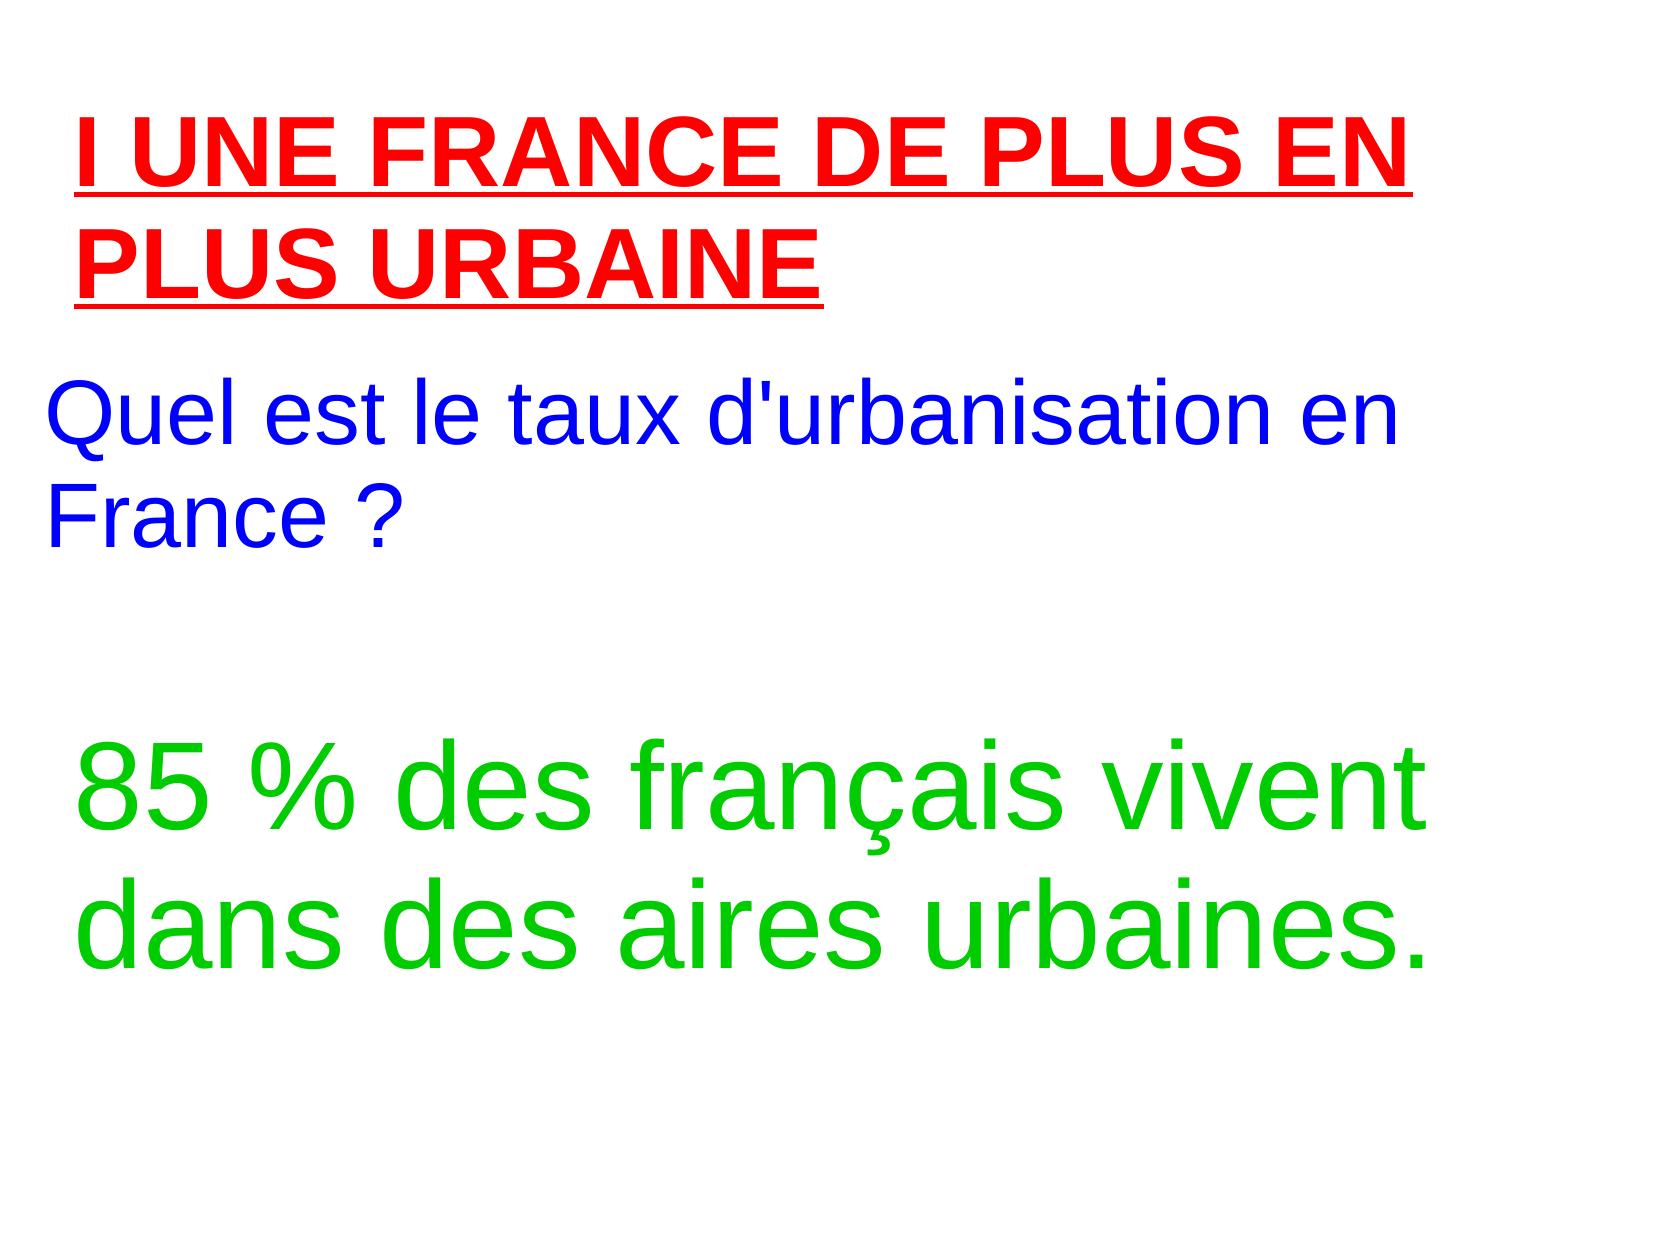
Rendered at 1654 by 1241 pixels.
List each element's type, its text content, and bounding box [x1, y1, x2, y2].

text_box Quel est le taux d'urbanisation en France ? [29, 354, 1625, 708]
text_box I UNE FRANCE DE PLUS EN PLUS URBAINE [59, 88, 1595, 327]
text_box 85 % des français vivent dans des aires urbaines. [59, 708, 1565, 1003]
